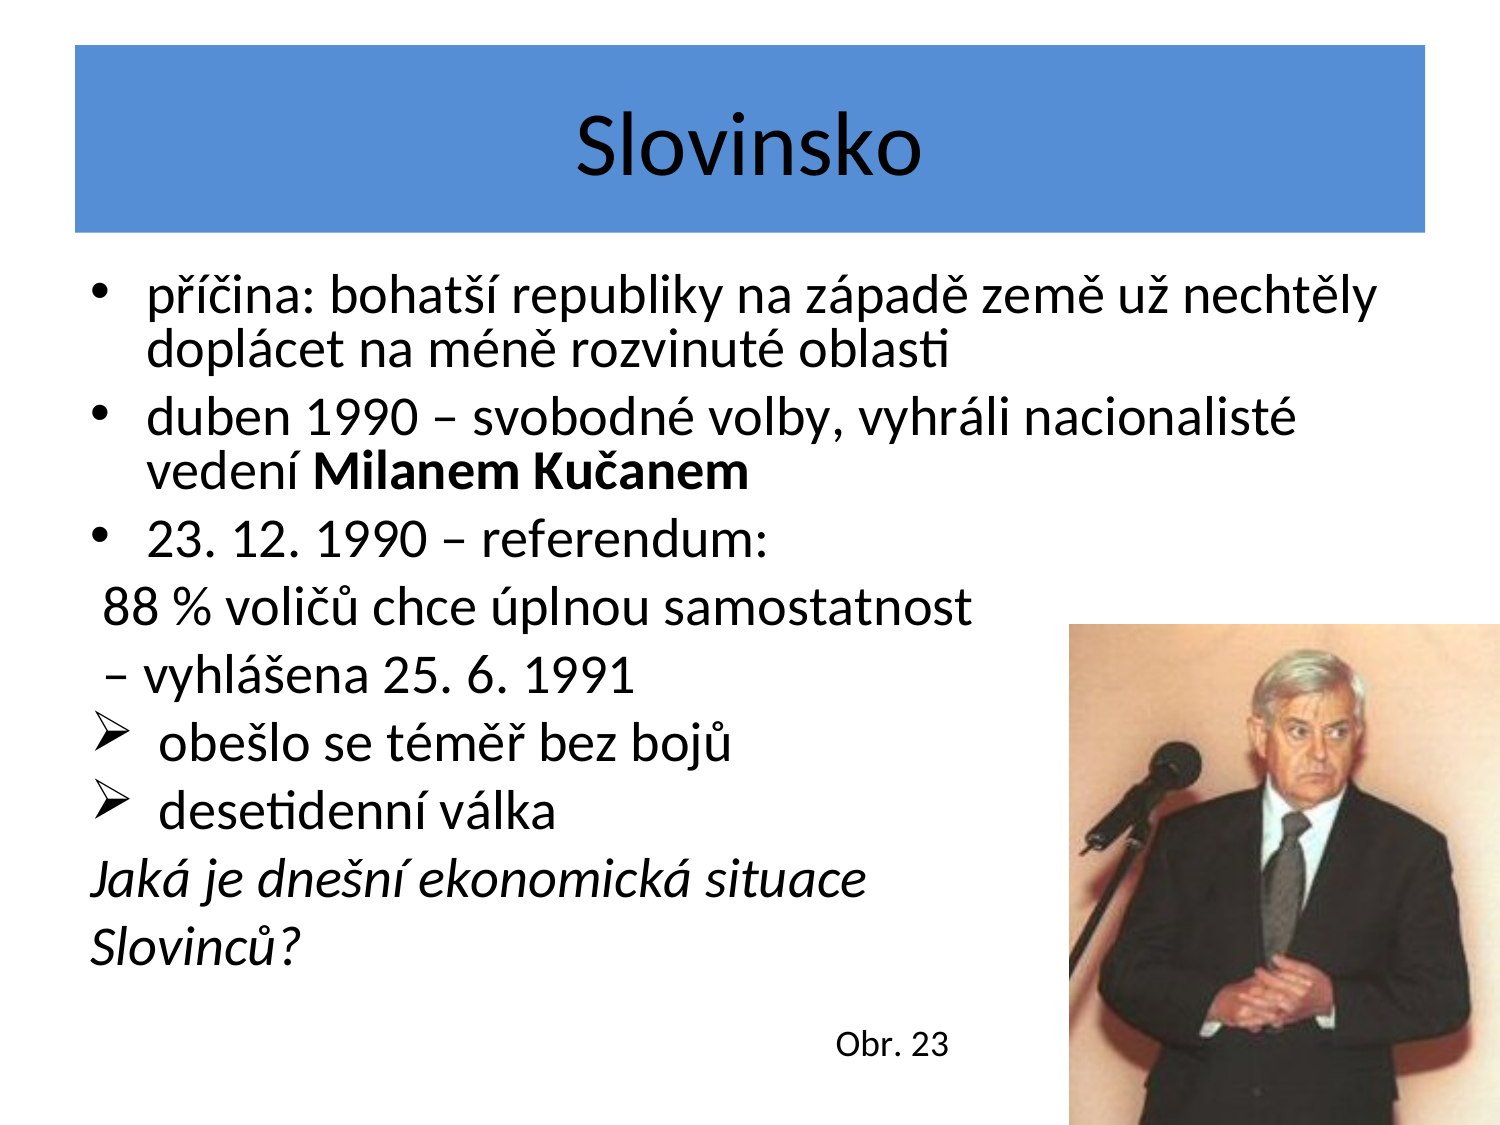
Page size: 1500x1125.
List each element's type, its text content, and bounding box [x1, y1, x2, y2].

text_box Obr. 23 [820, 1011, 1022, 1072]
list příčina: bohatší republiky na západě země už nechtěly doplácet na méně rozvinuté oblasti duben 1990 – svobodné volby, vyhráli nacionalisté vedení Milanem Kučanem 23. 12. 1990 – referendum: 88 % voličů chce úplnou samostatnost – vyhlášena 25. 6. 1991 obešlo se téměř bez bojů desetidenní válka Jaká je dnešní ekonomická situace Slovinců? [75, 262, 1426, 1006]
picture [1069, 624, 1500, 1125]
title Slovinsko [75, 45, 1426, 233]
